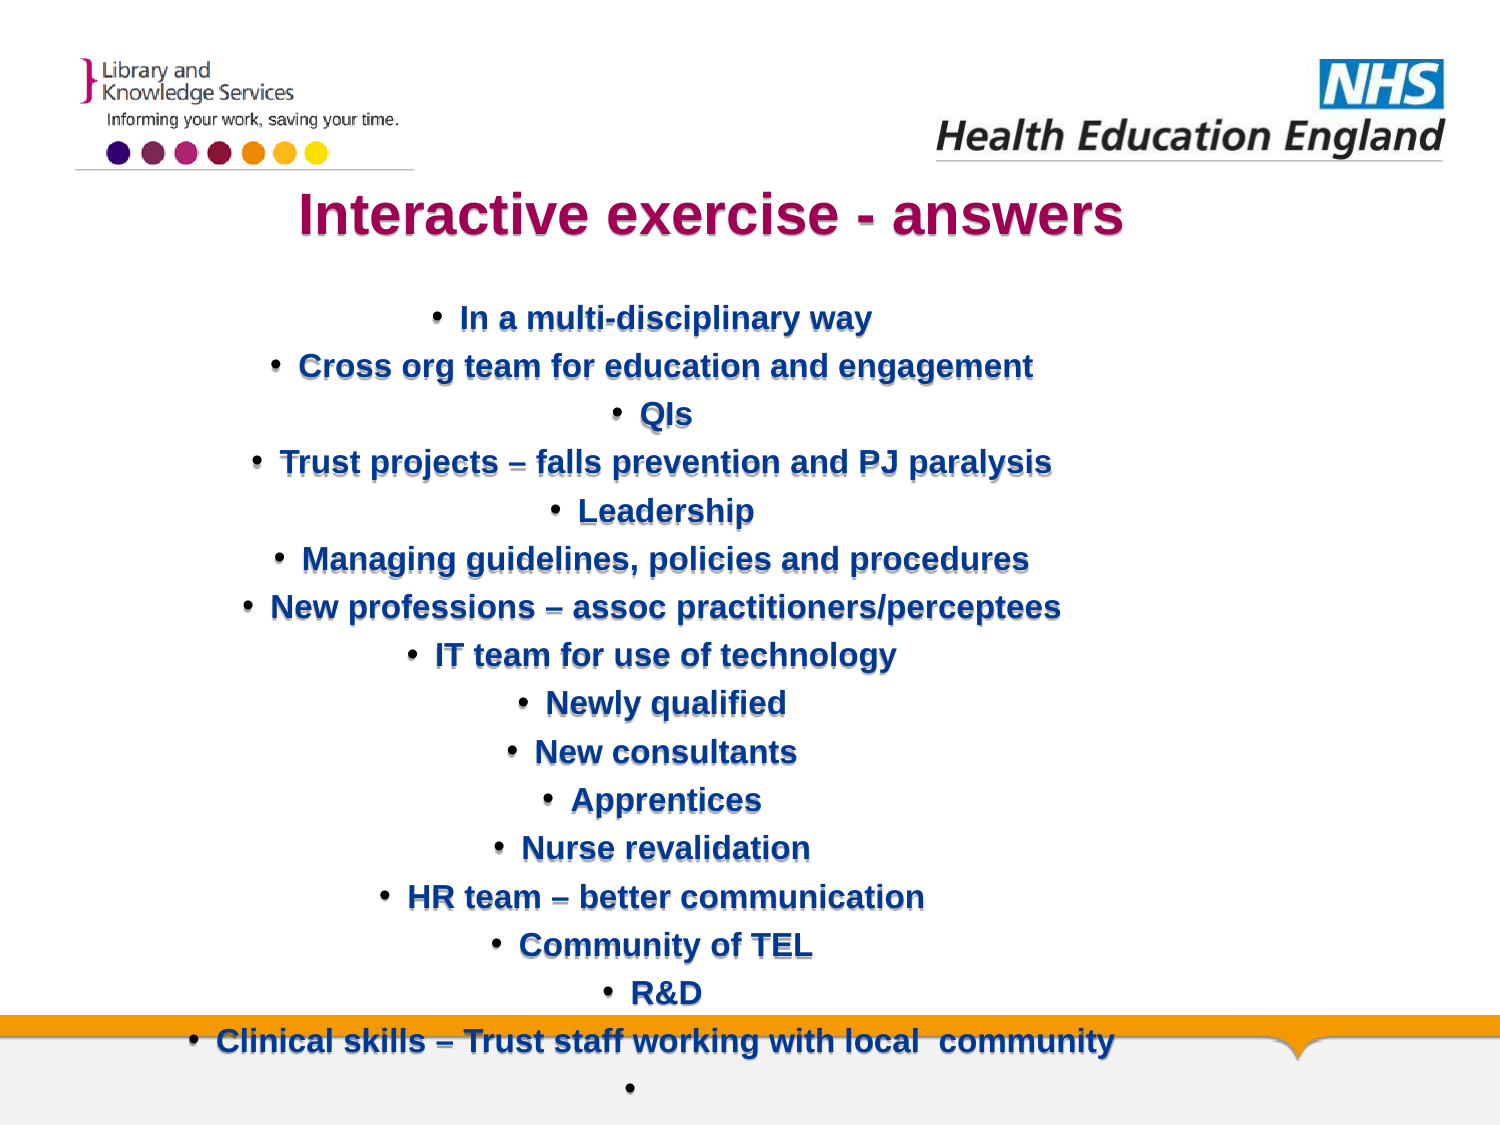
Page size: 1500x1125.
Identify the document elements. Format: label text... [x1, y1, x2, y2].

title Interactive exercise - answers [75, 168, 1351, 280]
picture [75, 54, 416, 169]
subtitle In a multi-disciplinary way Cross org team for education and engagement QIs Trust projects – falls prevention and PJ paralysis Leadership Managing guidelines, policies and procedures New professions – assoc practitioners/perceptees IT team for use of technology Newly qualified New consultants Apprentices Nurse revalidation HR team – better communication Community of TEL R&D Clinical skills – Trust staff working with local community [75, 288, 1231, 605]
